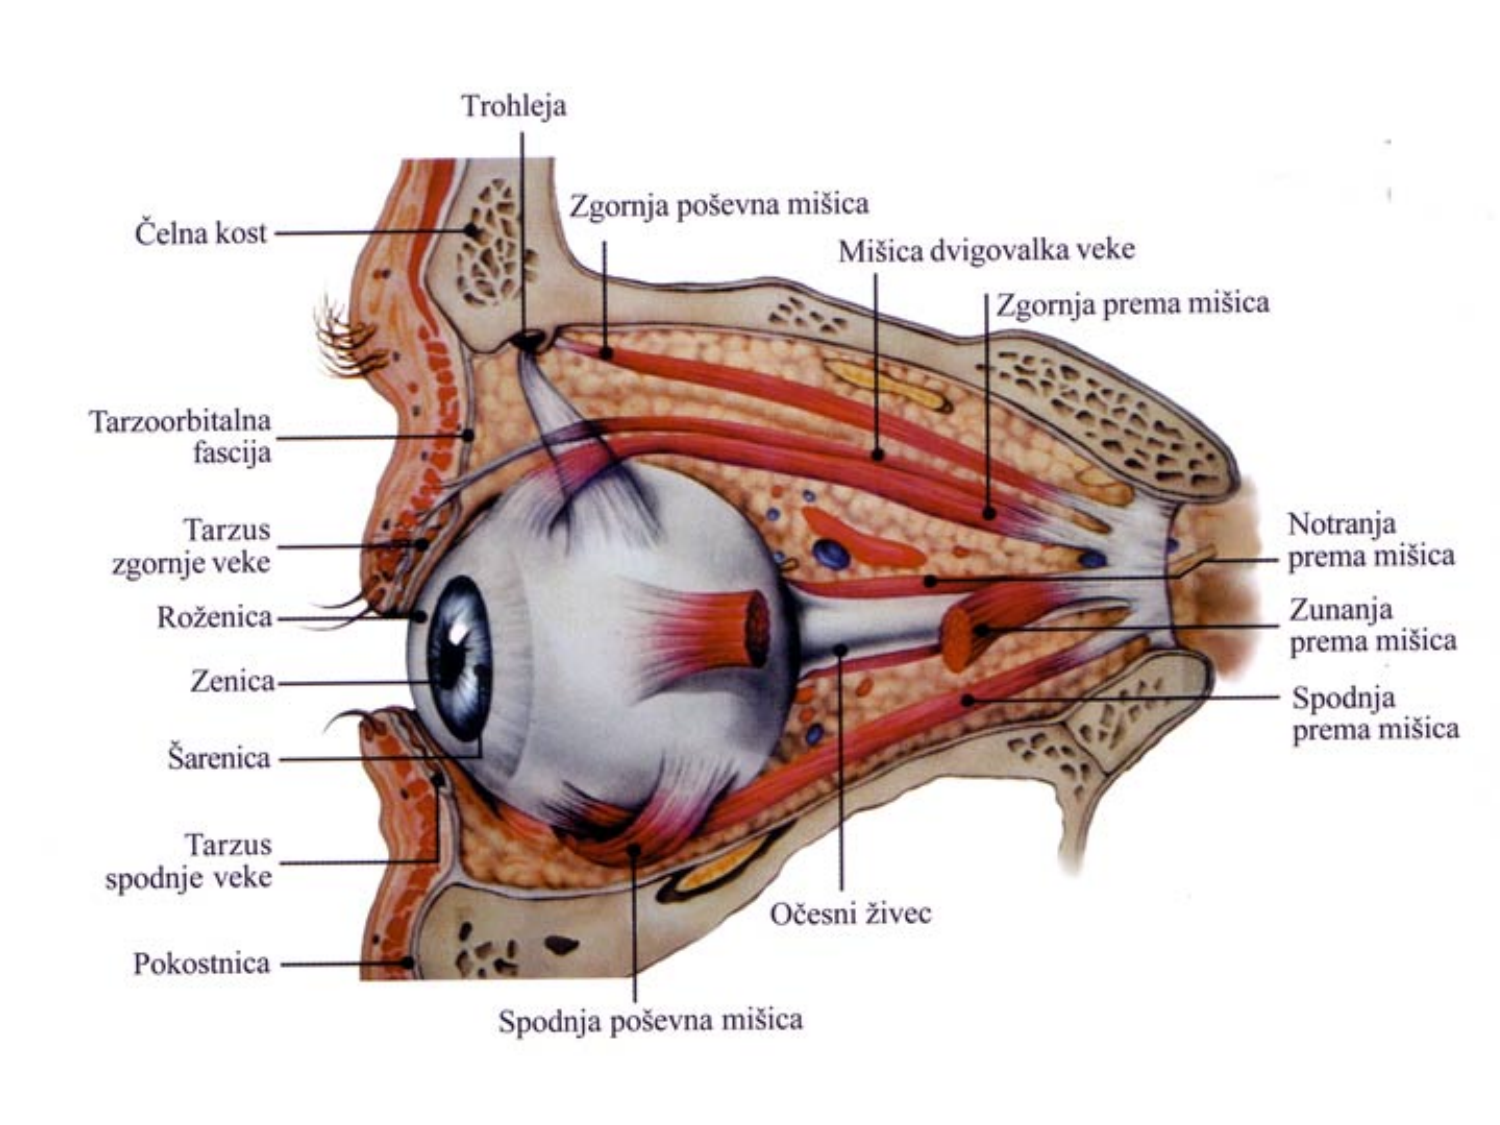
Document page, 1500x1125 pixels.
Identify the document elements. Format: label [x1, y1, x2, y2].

picture [41, 54, 1500, 1070]
